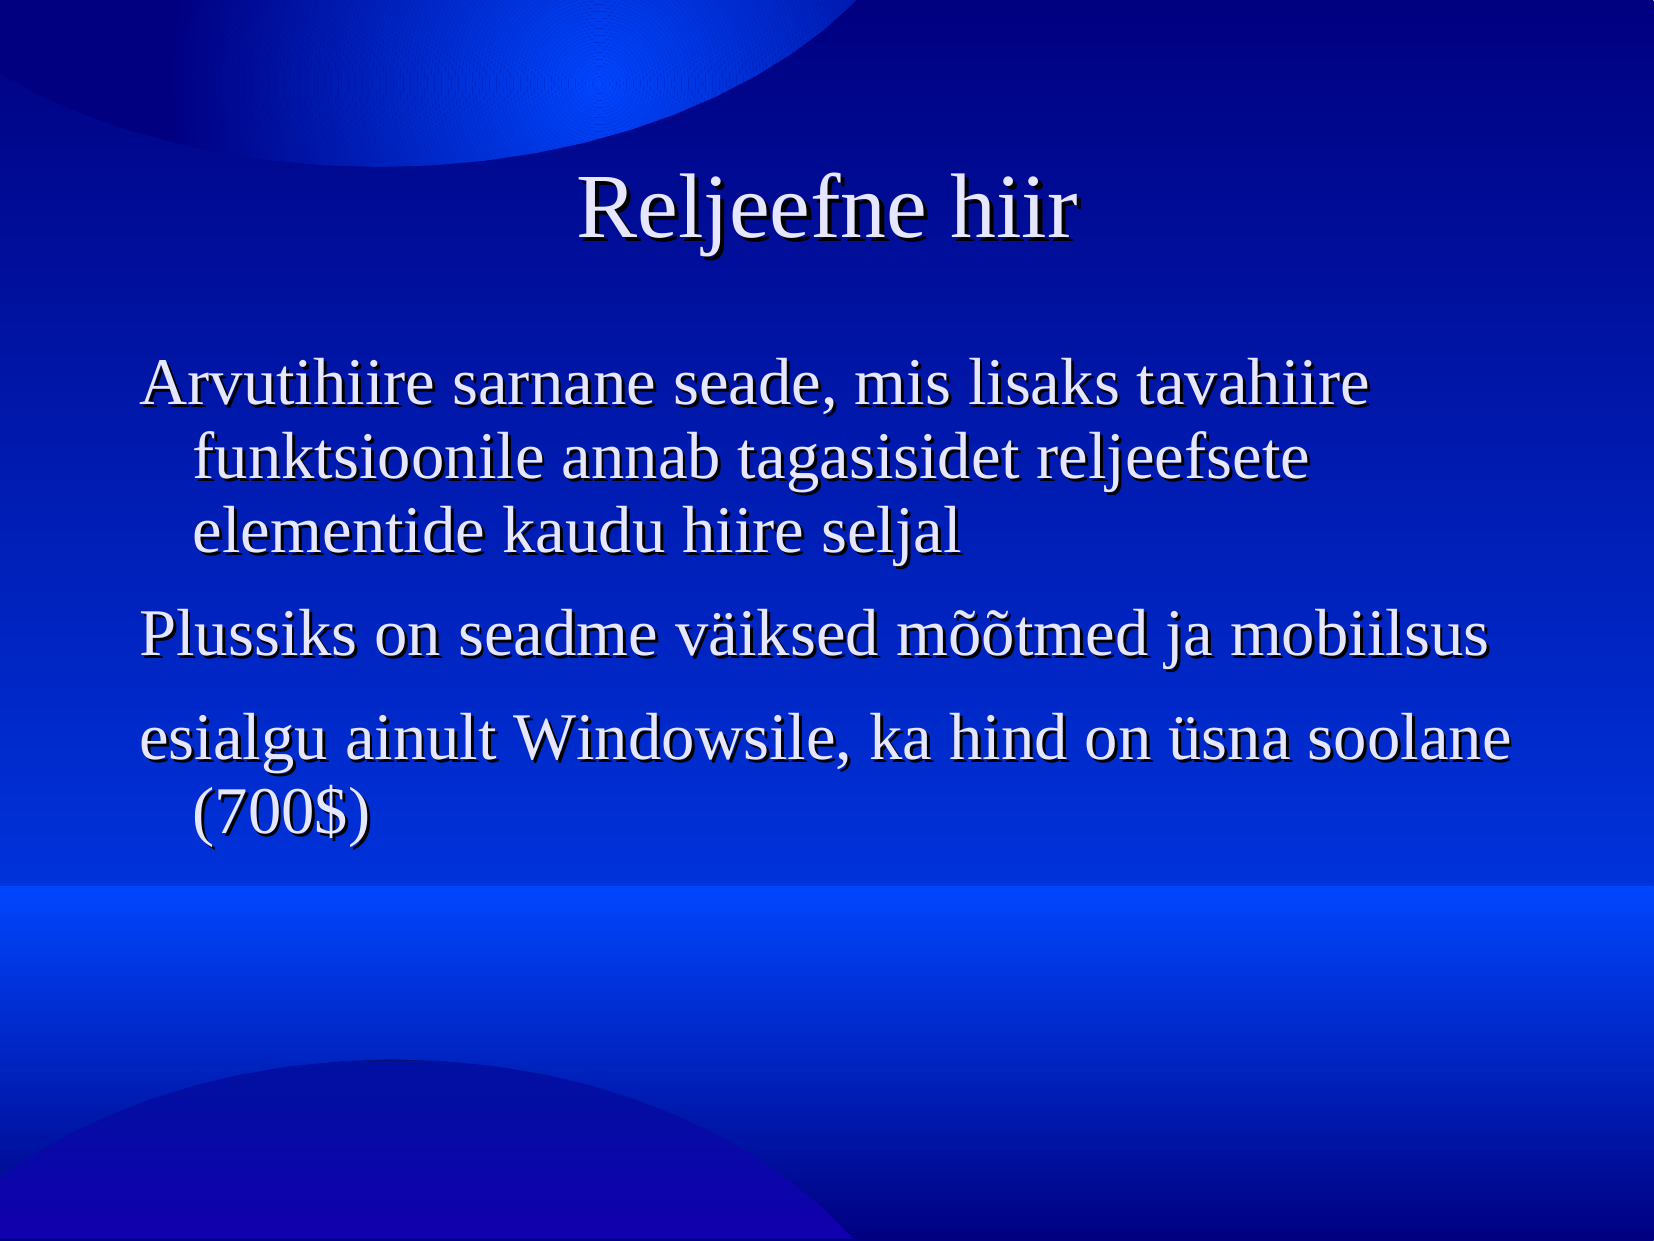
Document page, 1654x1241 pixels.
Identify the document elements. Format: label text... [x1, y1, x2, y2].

list Arvutihiire sarnane seade, mis lisaks tavahiire funktsioonile annab tagasisidet reljeefsete elementide kaudu hiire seljal Plussiks on seadme väiksed mõõtmed ja mobiilsus esialgu ainult Windowsile, ka hind on üsna soolane (700$) [121, 344, 1534, 1127]
title Reljeefne hiir [121, 102, 1534, 311]
